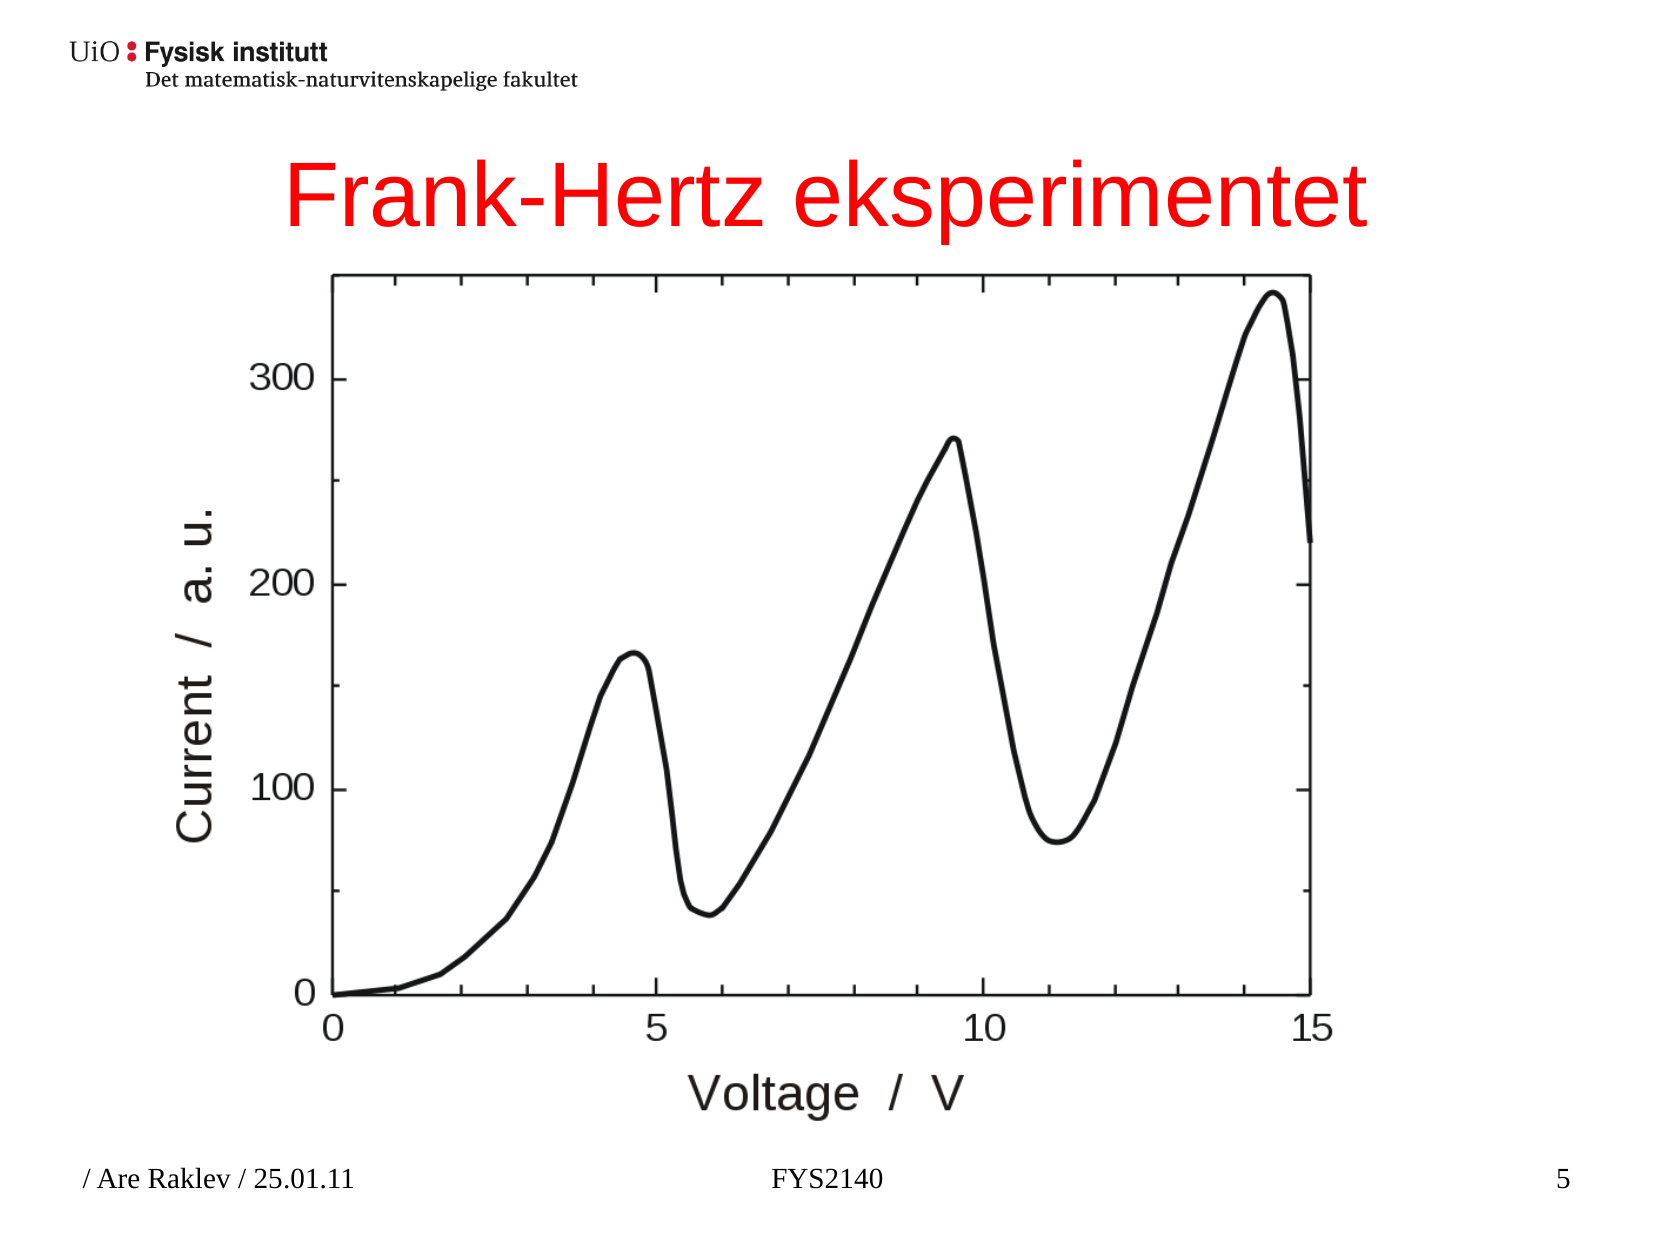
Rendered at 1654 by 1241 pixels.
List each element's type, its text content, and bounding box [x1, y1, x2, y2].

picture [68, 37, 581, 93]
picture [168, 255, 1344, 1135]
title Frank-Hertz eksperimentet [82, 90, 1571, 298]
